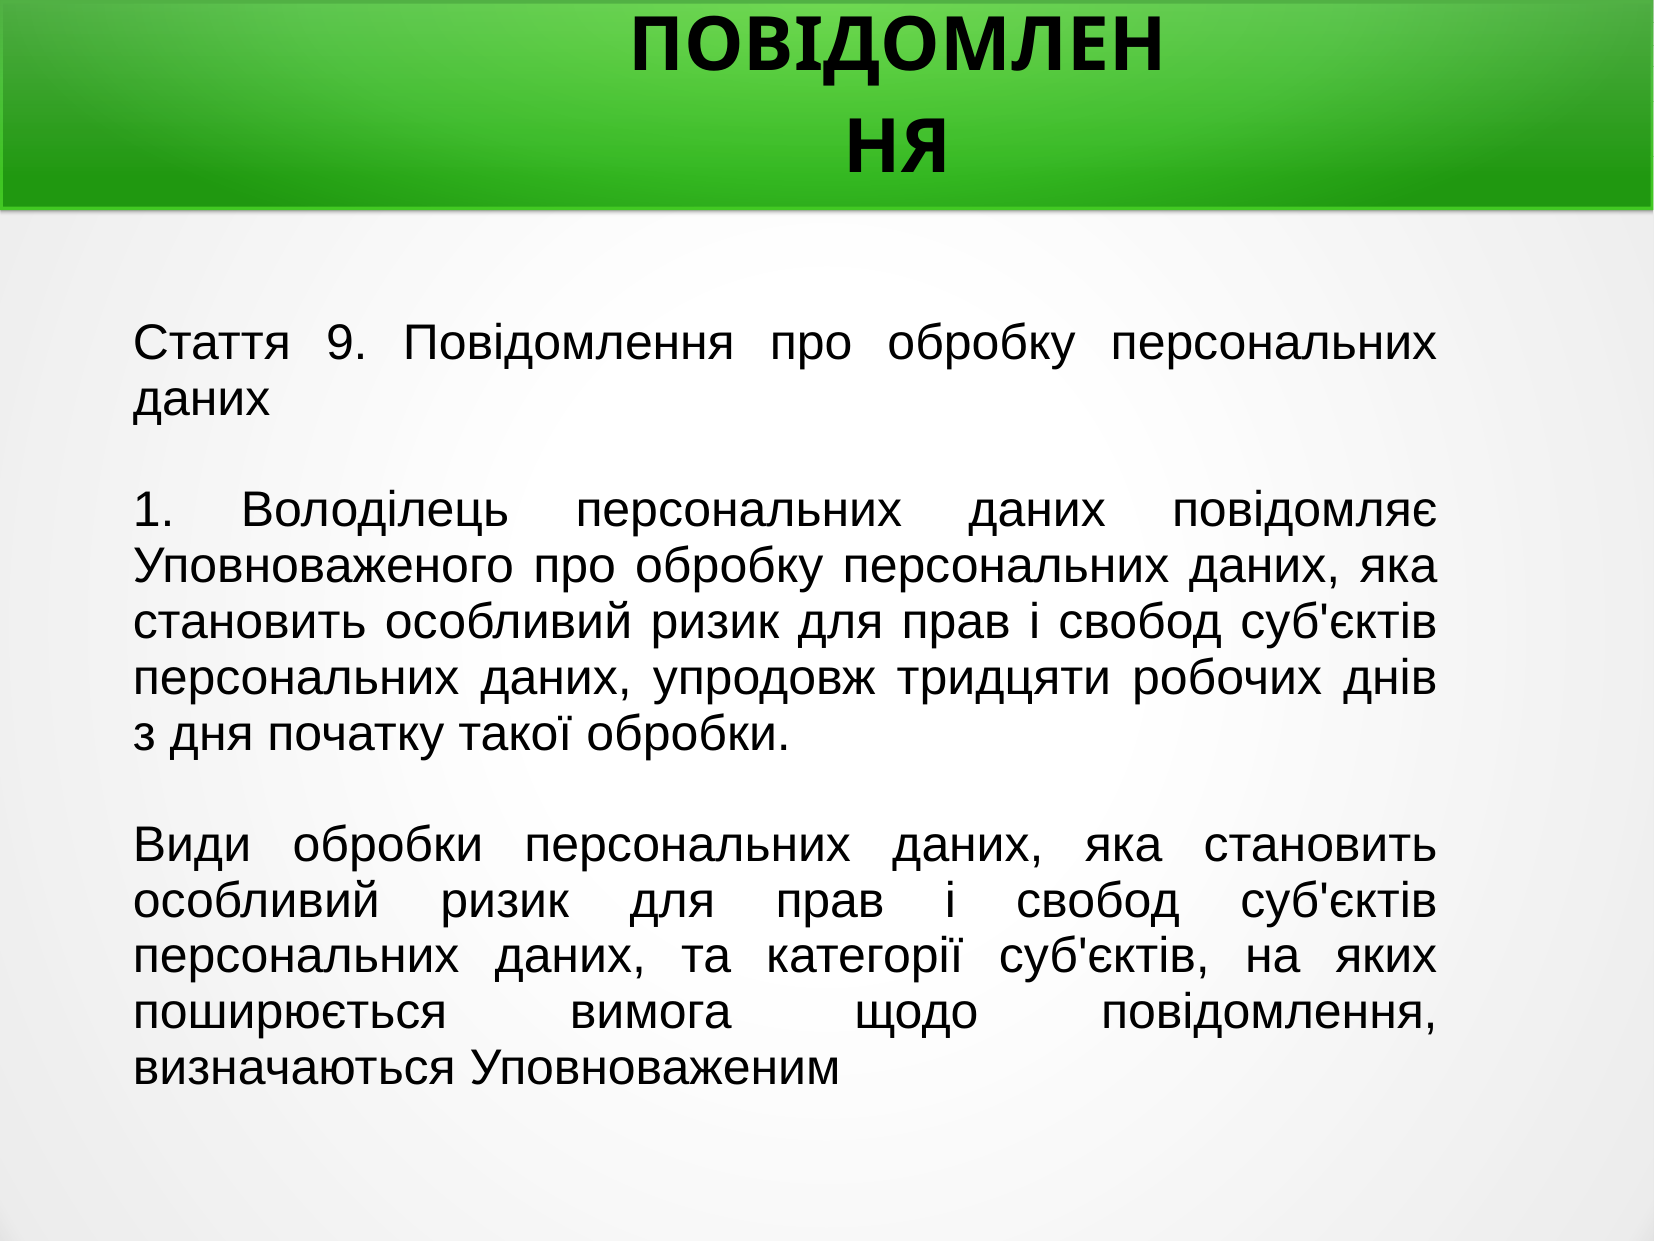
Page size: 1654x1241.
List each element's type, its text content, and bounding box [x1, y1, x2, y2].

text_box Стаття 9. Повідомлення про обробку персональних даних 1. Володілець персональних даних повідомляє Уповноваженого про обробку персональних даних, яка становить особливий ризик для прав і свобод суб'єктів персональних даних, упродовж тридцяти робочих днів з дня початку такої обробки. Види обробки персональних даних, яка становить особливий ризик для прав і свобод суб'єктів персональних даних, та категорії суб'єктів, на яких поширюється вимога щодо повідомлення, визначаються Уповноваженим [118, 307, 1453, 1110]
text_box ПОВІДОМЛЕННЯ [602, 35, 1193, 150]
